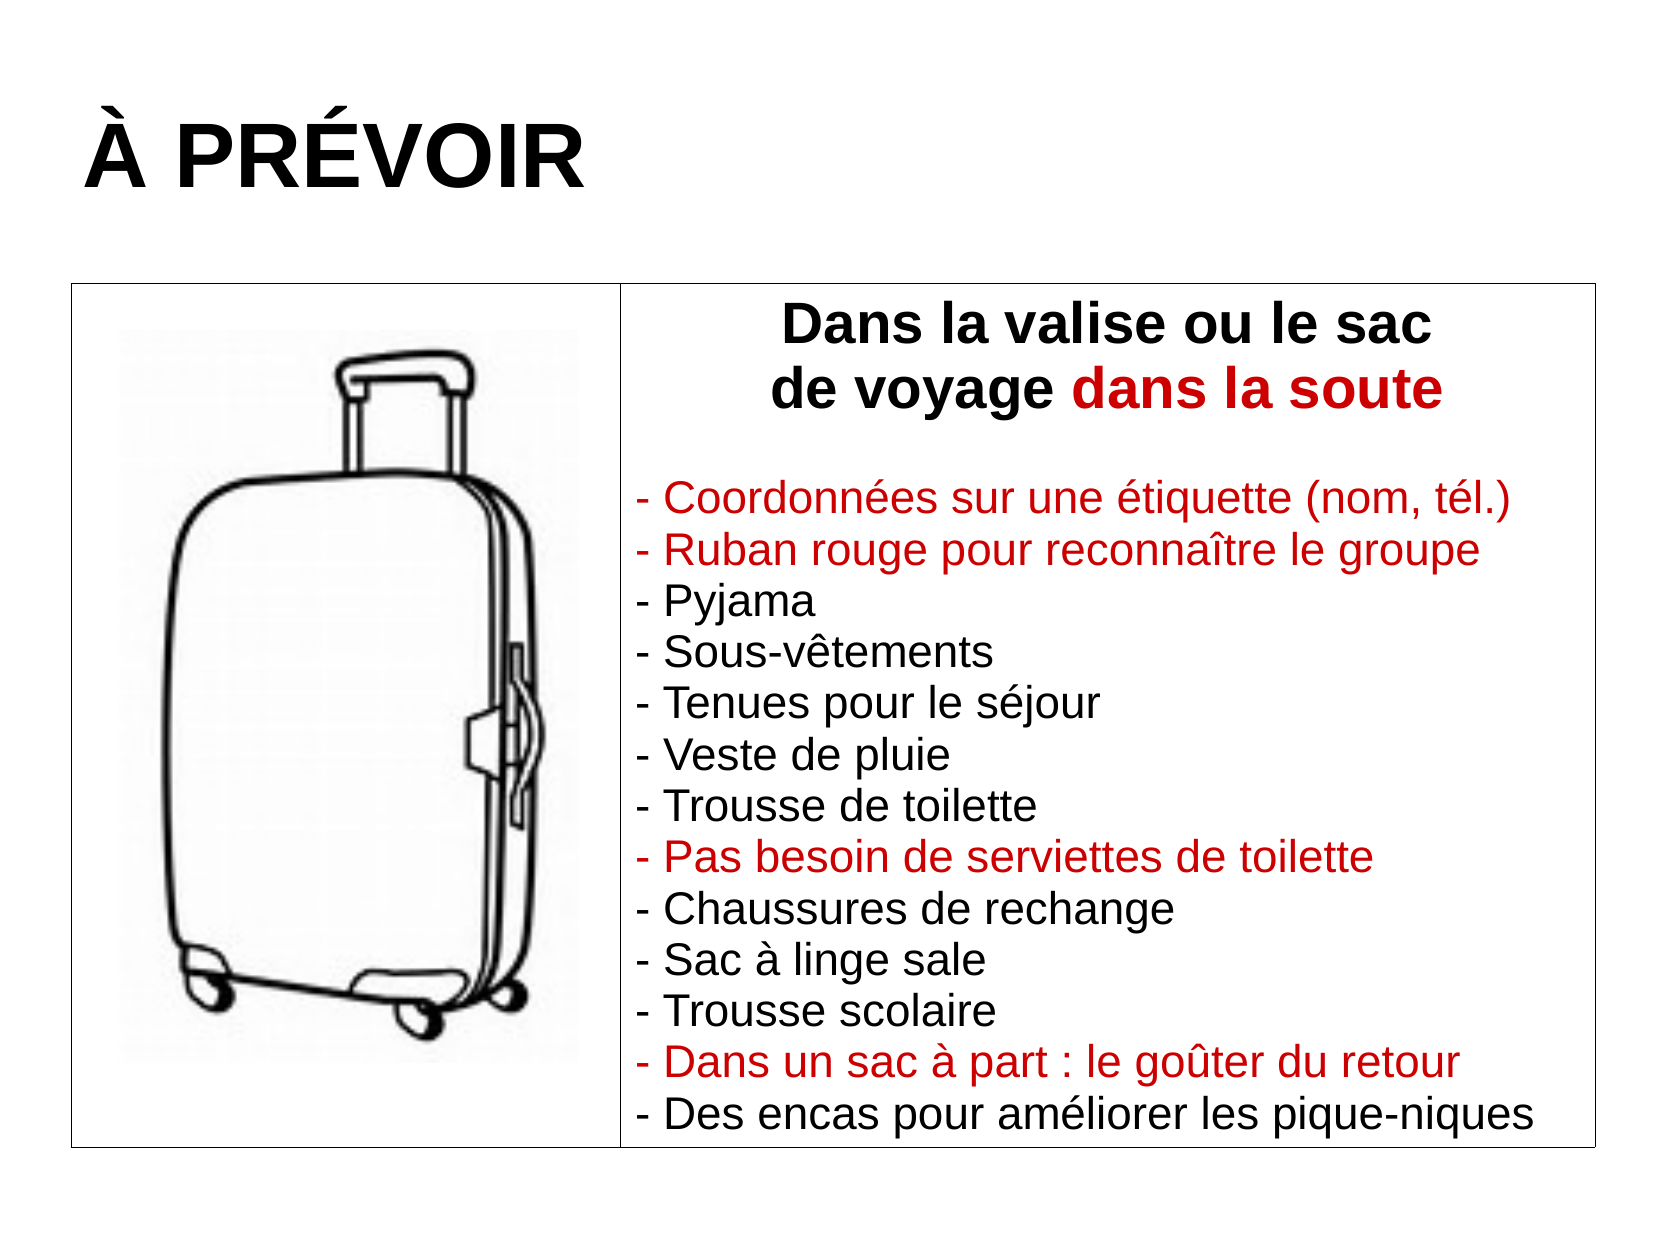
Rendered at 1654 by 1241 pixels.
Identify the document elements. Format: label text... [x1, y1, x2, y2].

title À PRÉVOIR [82, 52, 1571, 260]
table_header Dans la valise ou le sac de voyage dans la soute - Coordonnées sur une étiquette (nom, tél.) - Ruban rouge pour reconnaître le groupe - Pyjama - Sous-vêtements - Tenues pour le séjour - Veste de pluie - Trousse de toilette - Pas besoin de serviettes de toilette - Chaussures de rechange - Sac à linge sale - Trousse scolaire - Dans un sac à part : le goûter du retour - Des encas pour améliorer les pique-niques [621, 284, 1595, 1147]
table_header [72, 284, 620, 1147]
picture [118, 330, 579, 1064]
